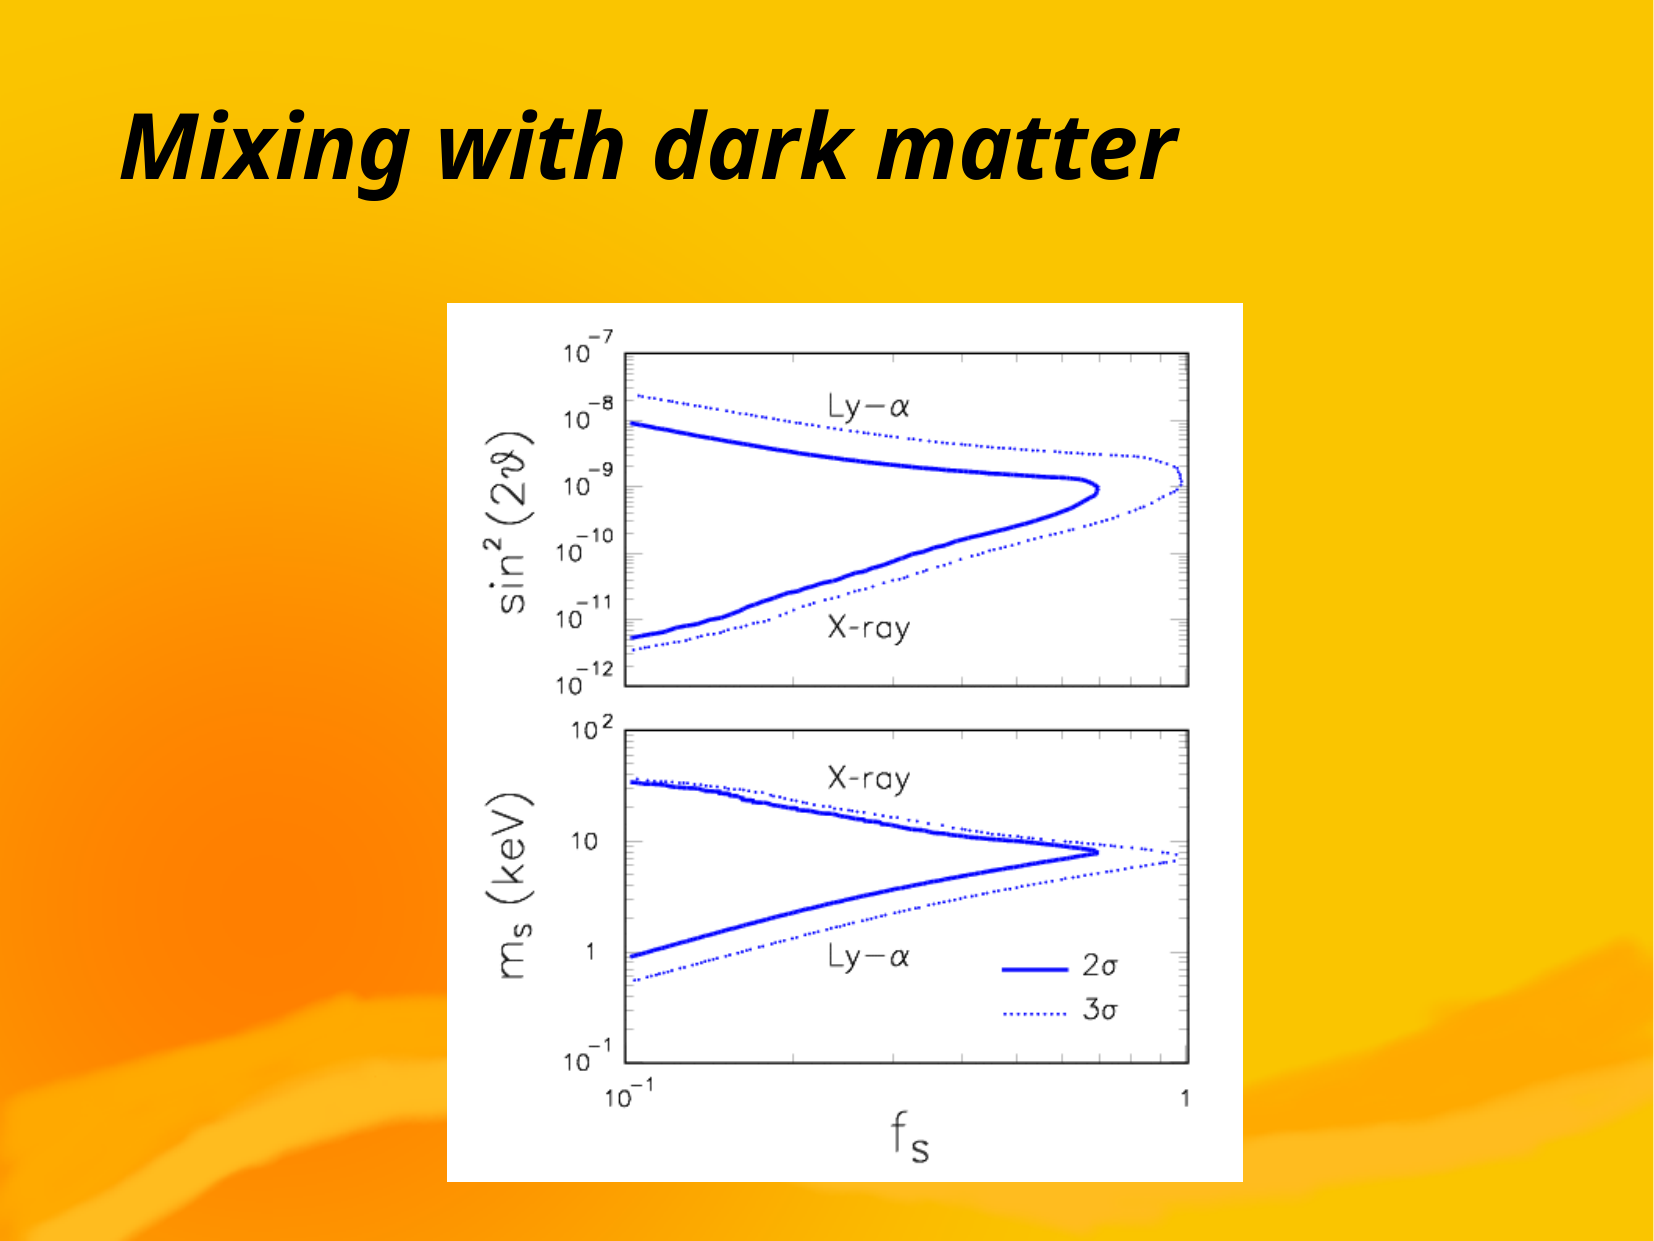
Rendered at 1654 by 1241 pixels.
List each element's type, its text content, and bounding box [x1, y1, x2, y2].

title Mixing with dark matter [118, 0, 1531, 289]
picture [0, 0, 1654, 1241]
